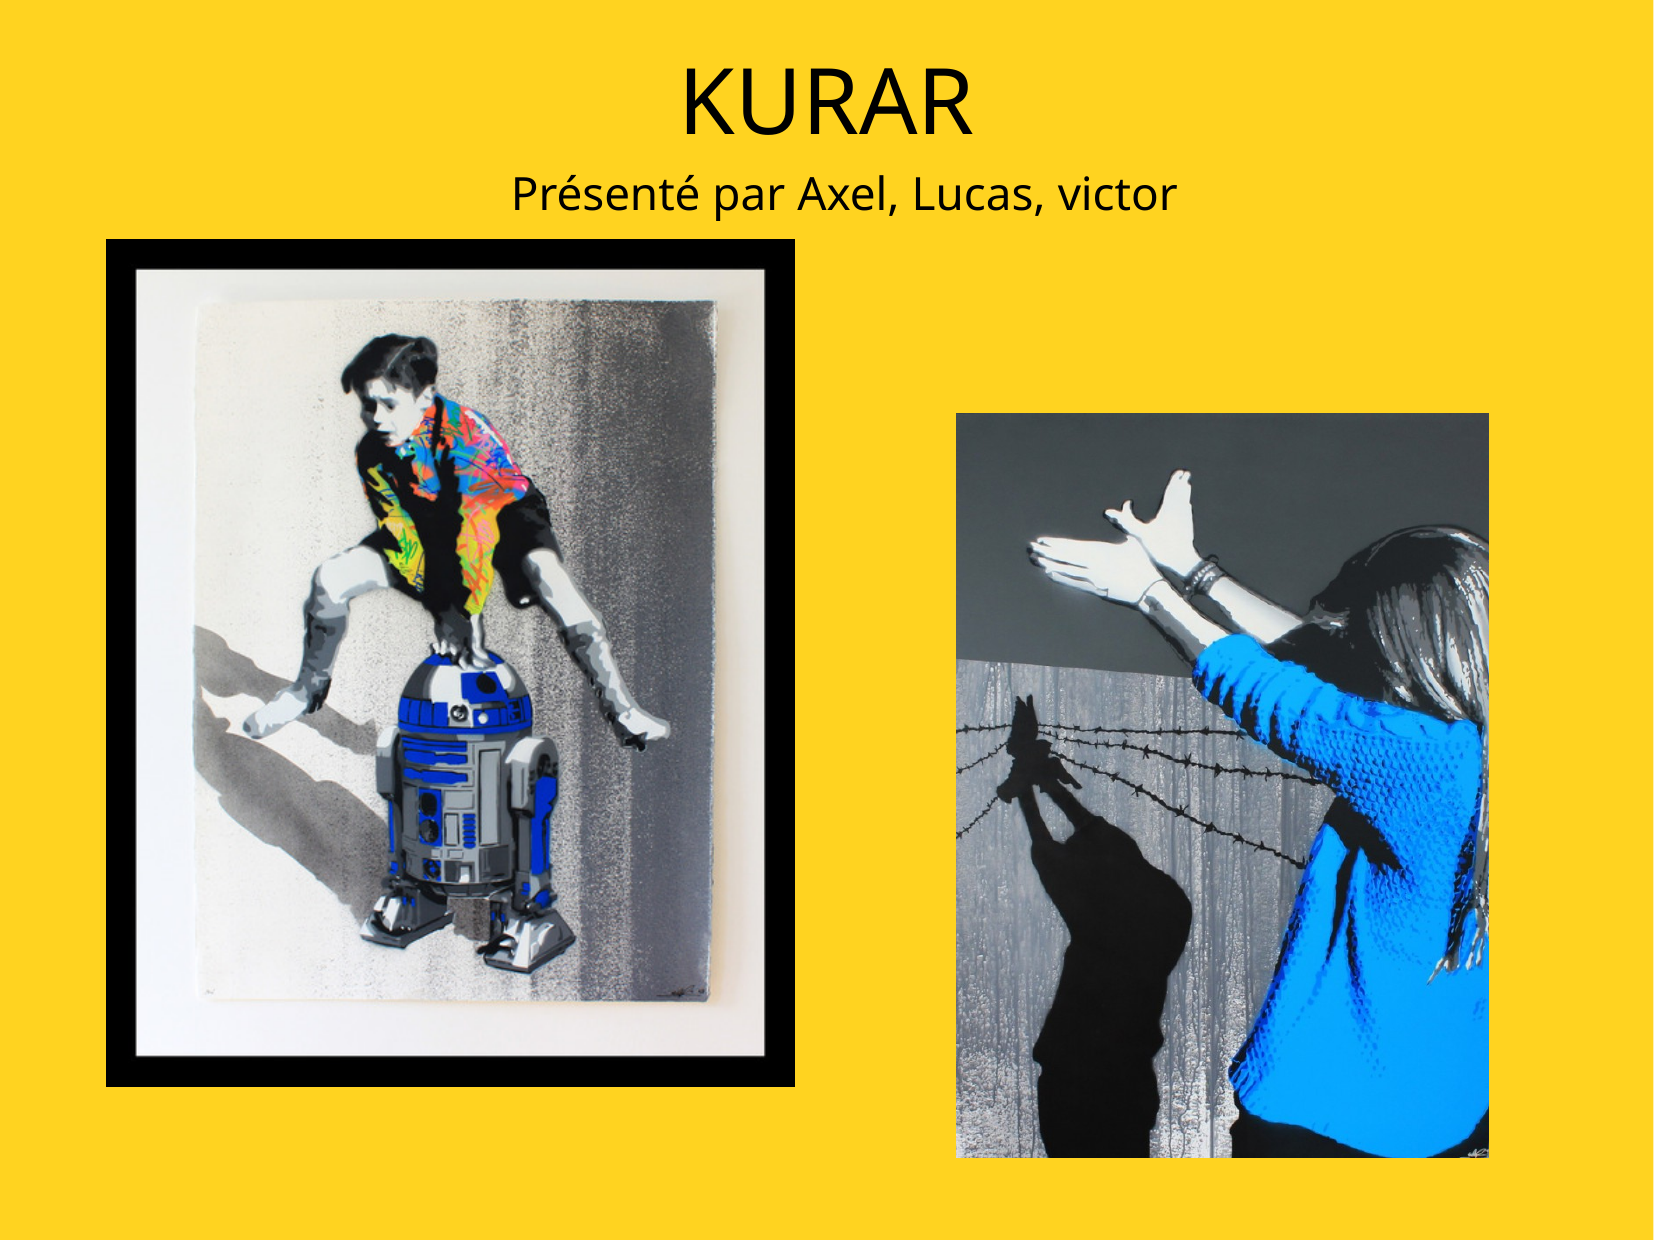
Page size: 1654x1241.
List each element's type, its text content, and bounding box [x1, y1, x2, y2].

title KURAR [82, 25, 1571, 174]
text_box Présenté par Axel, Lucas, victor [259, 153, 1430, 217]
picture [106, 239, 795, 1087]
picture [956, 413, 1489, 1158]
